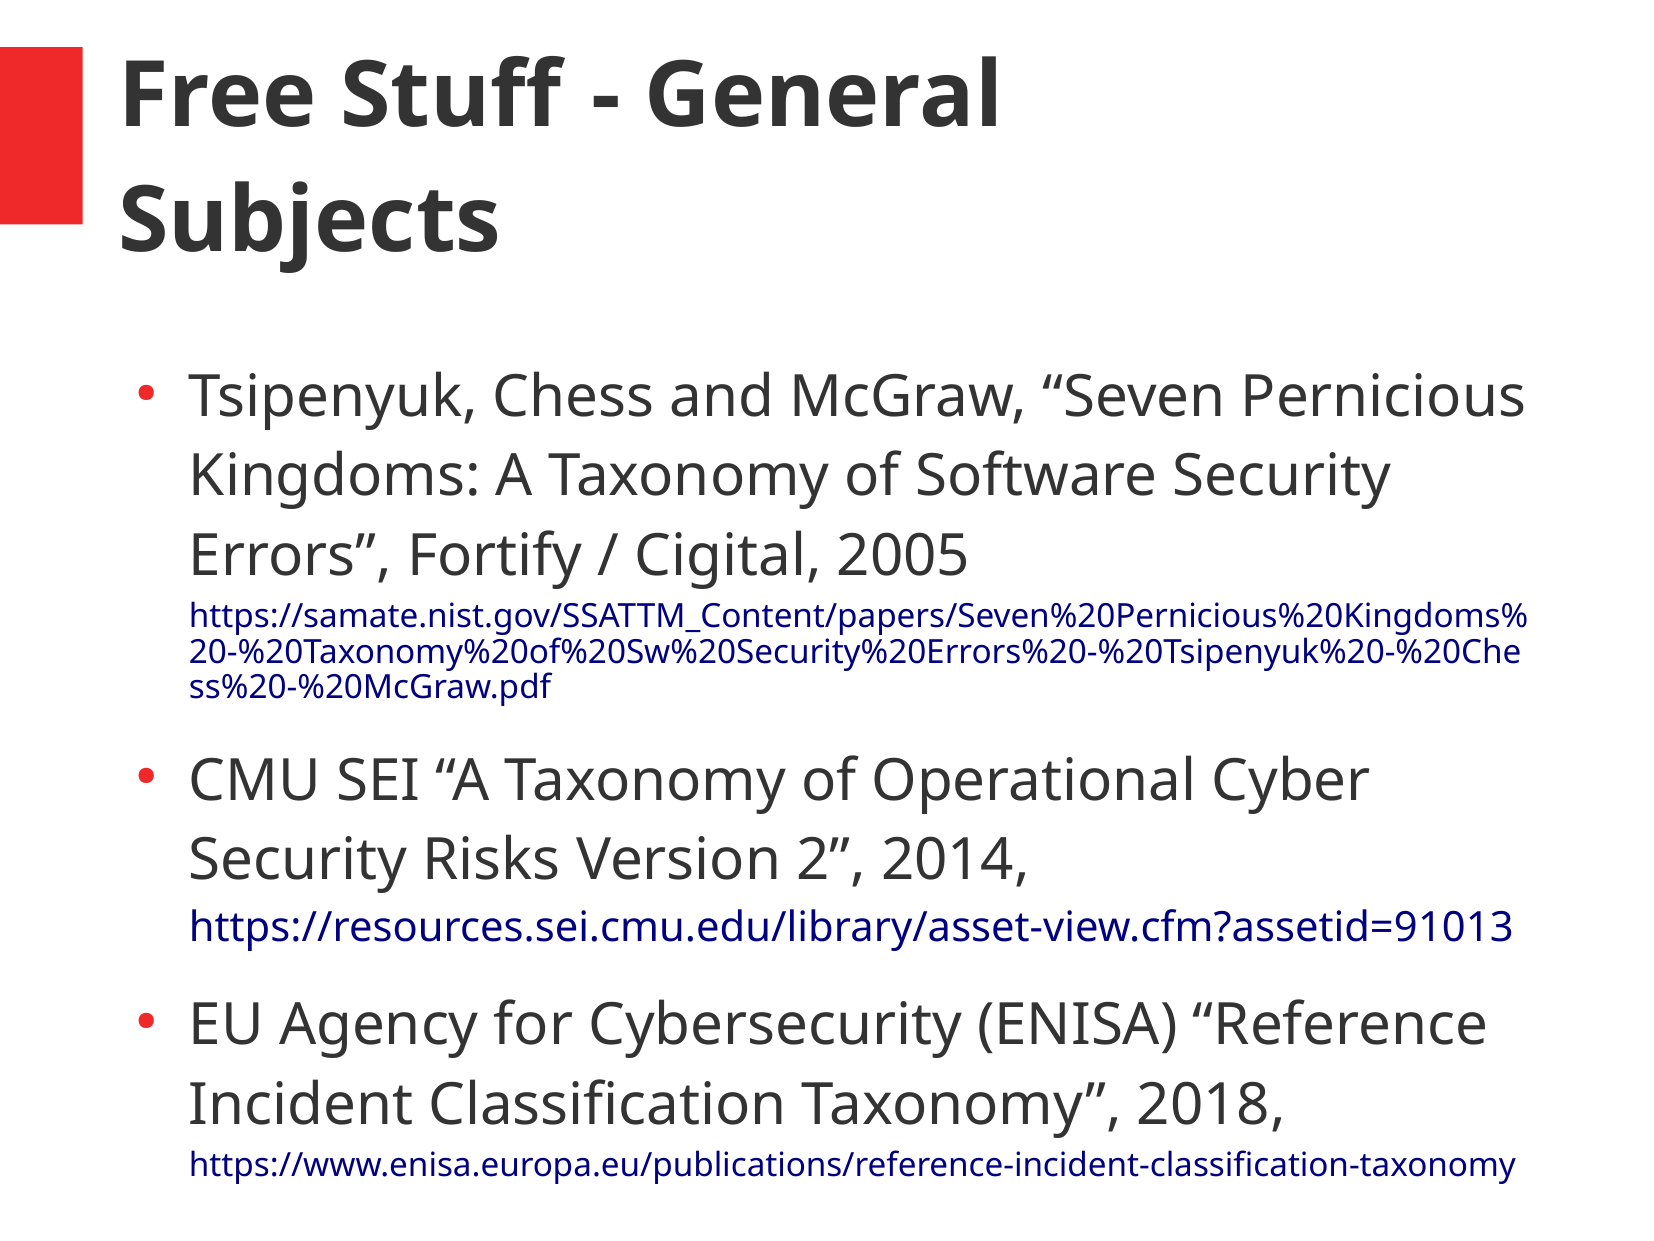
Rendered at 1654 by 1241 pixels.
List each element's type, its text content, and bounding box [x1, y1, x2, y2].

title Free Stuff - General Subjects [118, 0, 1339, 320]
list Tsipenyuk, Chess and McGraw, “Seven Pernicious Kingdoms: A Taxonomy of Software Security Errors”, Fortify / Cigital, 2005 https://samate.nist.gov/SSATTM_Content/papers/Seven%20Pernicious%20Kingdoms%20-%20Taxonomy%20of%20Sw%20Security%20Errors%20-%20Tsipenyuk%20-%20Chess%20-%20McGraw.pdf CMU SEI “A Taxonomy of Operational Cyber Security Risks Version 2”, 2014, https://resources.sei.cmu.edu/library/asset-view.cfm?assetid=91013 EU Agency for Cybersecurity (ENISA) “Reference Incident Classification Taxonomy”, 2018, https://www.enisa.europa.eu/publications/reference-incident-classification-taxonomy [118, 354, 1536, 1074]
